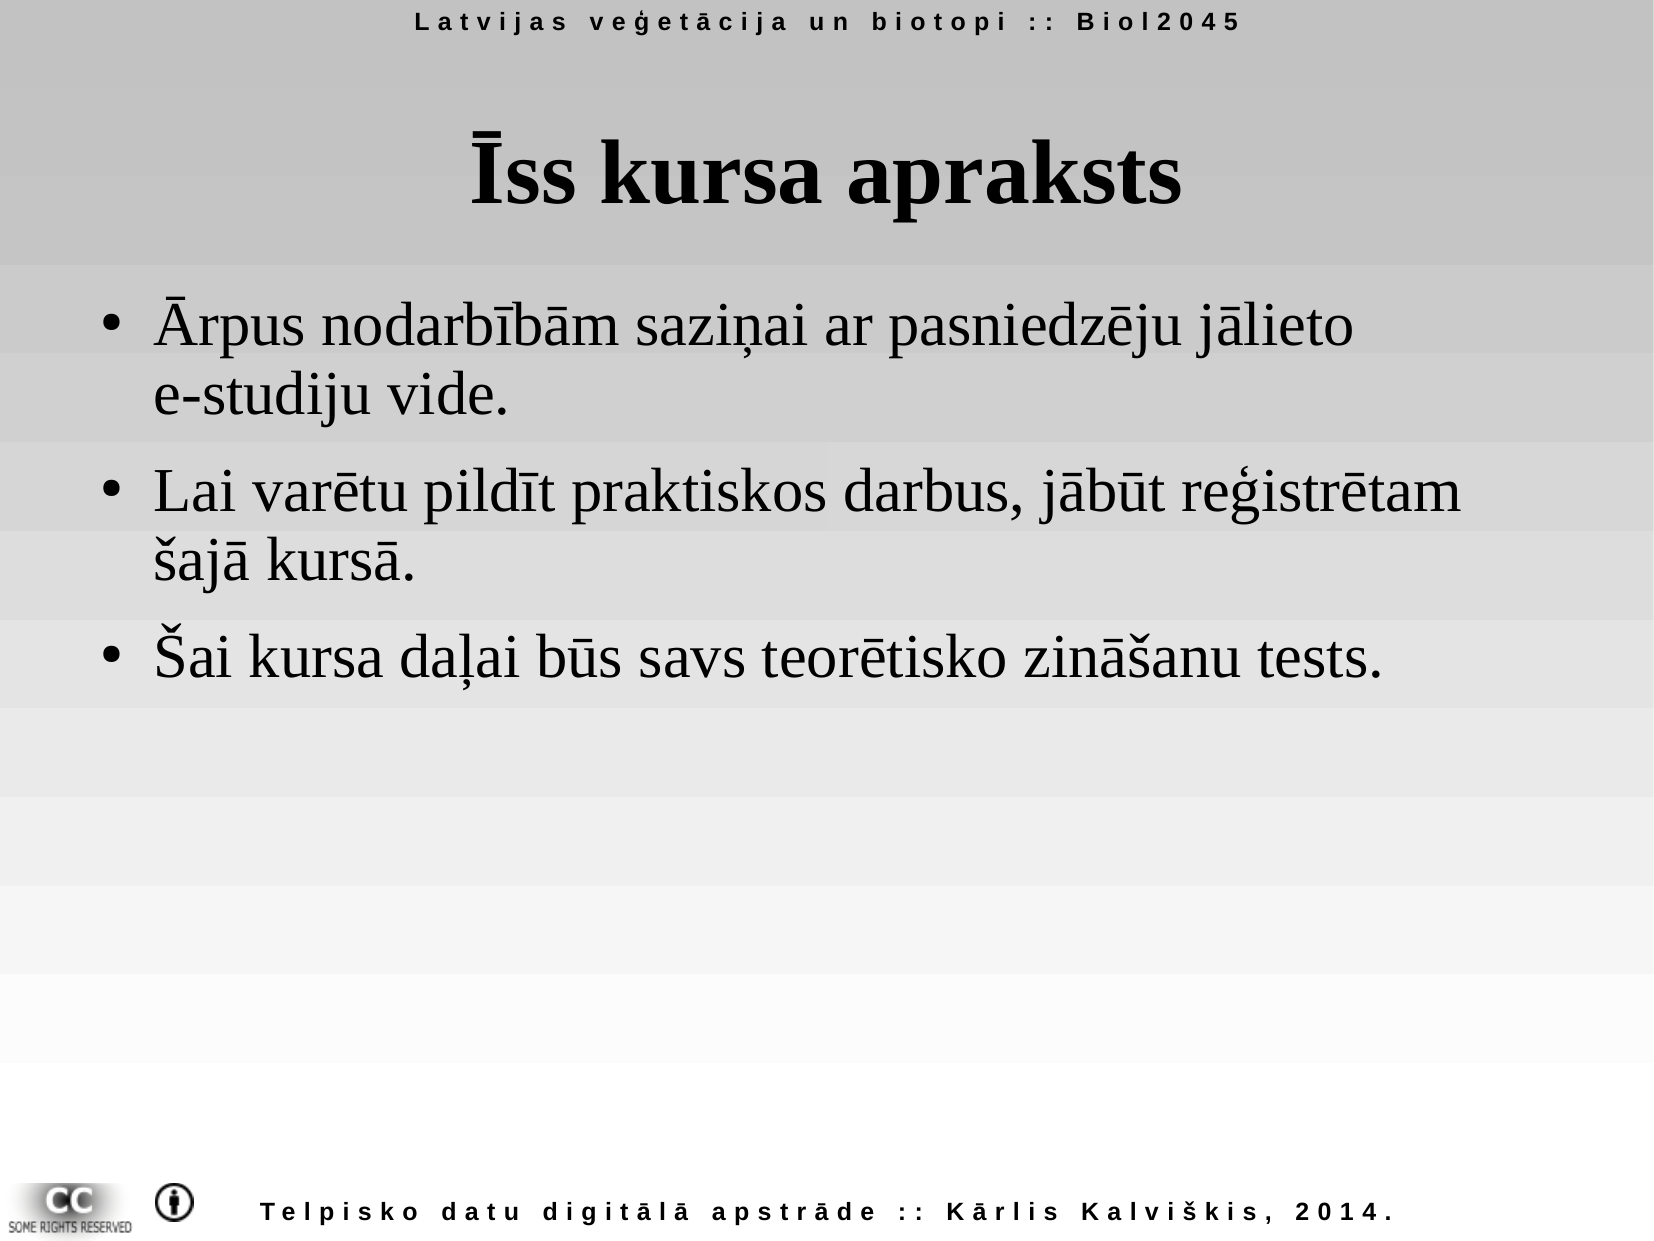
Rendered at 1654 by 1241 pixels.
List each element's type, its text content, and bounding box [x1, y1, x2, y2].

title Īss kursa apraksts [29, 56, 1625, 289]
list Ārpus nodarbībām saziņai ar pasniedzēju jālieto e‑studiju vide. Lai varētu pildīt praktiskos darbus, jābūt reģistrētam šajā kursā. Šai kursa daļai būs savs teorētisko zināšanu tests. [82, 289, 1571, 1098]
picture [0, 0, 1654, 1241]
